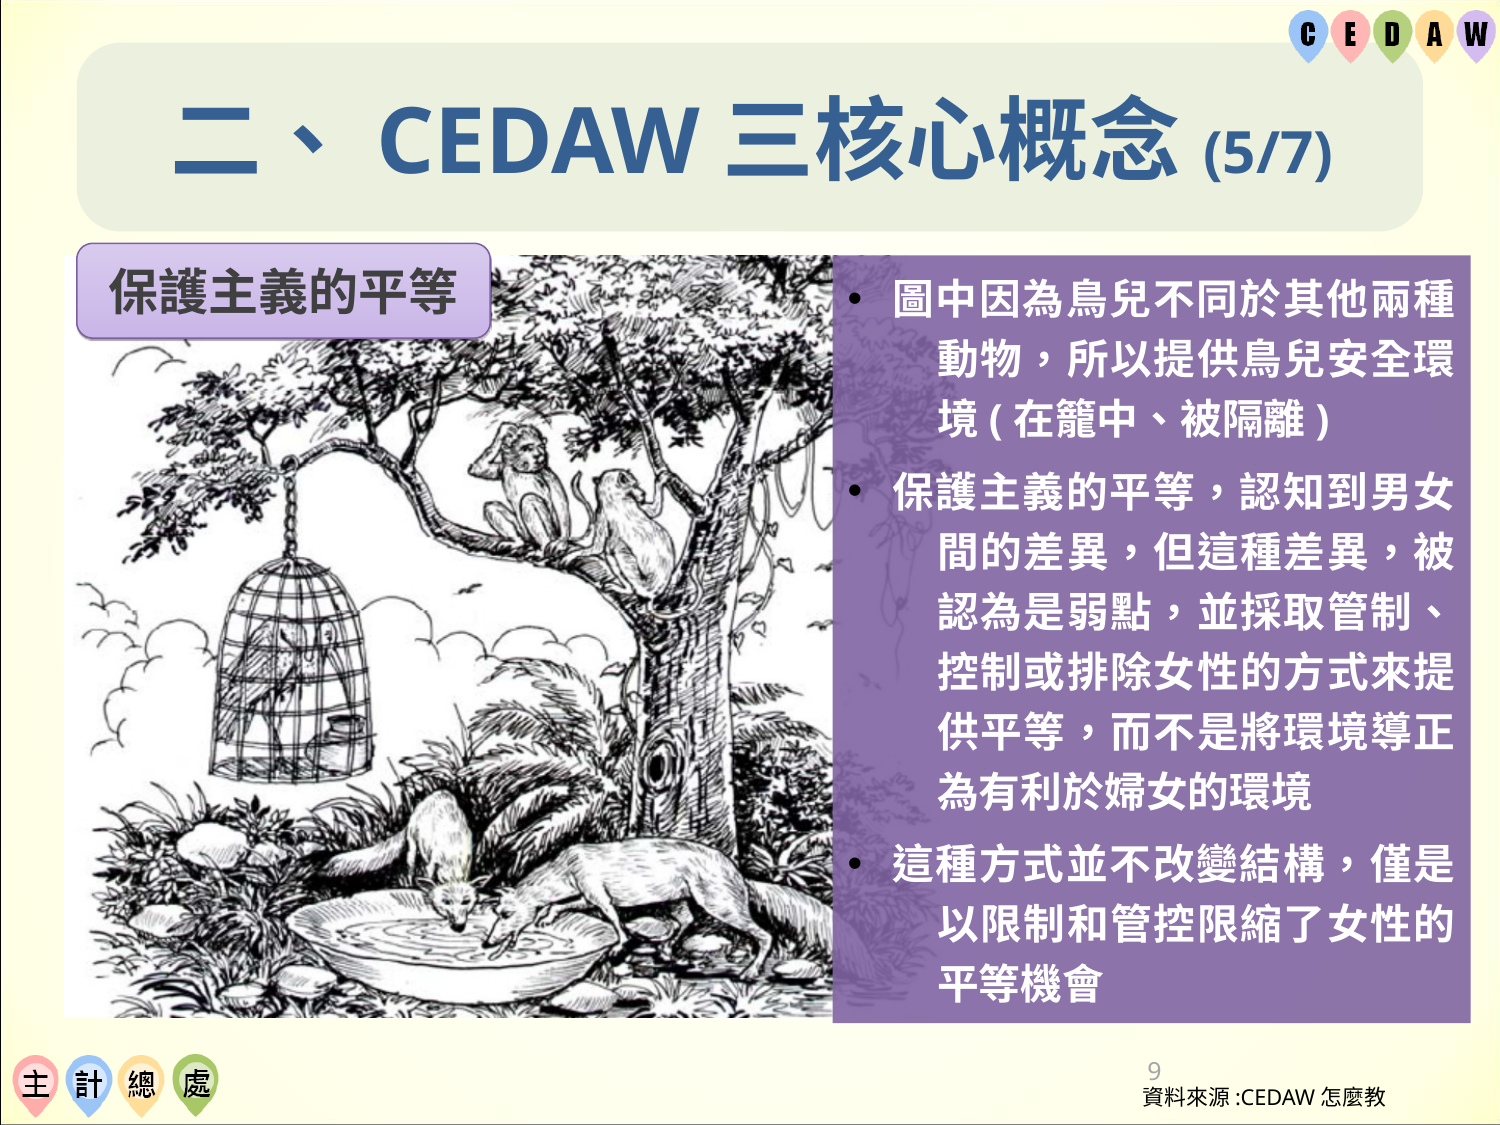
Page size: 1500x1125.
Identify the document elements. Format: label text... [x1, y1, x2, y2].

text_box 資料來源:CEDAW怎麼教 [1127, 1076, 1465, 1118]
text_box [1132, 1042, 1483, 1103]
text_box 圖中因為鳥兒不同於其他兩種動物，所以提供鳥兒安全環境(在籠中、被隔離) 保護主義的平等，認知到男女間的差異，但這種差異，被認為是弱點，並採取管制、控制或排除女性的方式來提供平等，而不是將環境導正為有利於婦女的環境 這種方式並不改變結構，僅是以限制和管控限縮了女性的平等機會 [832, 255, 1471, 1023]
picture [64, 255, 832, 1018]
title 二、CEDAW三核心概念(5/7) [76, 42, 1427, 231]
text_box 保護主義的平等 [76, 243, 491, 339]
